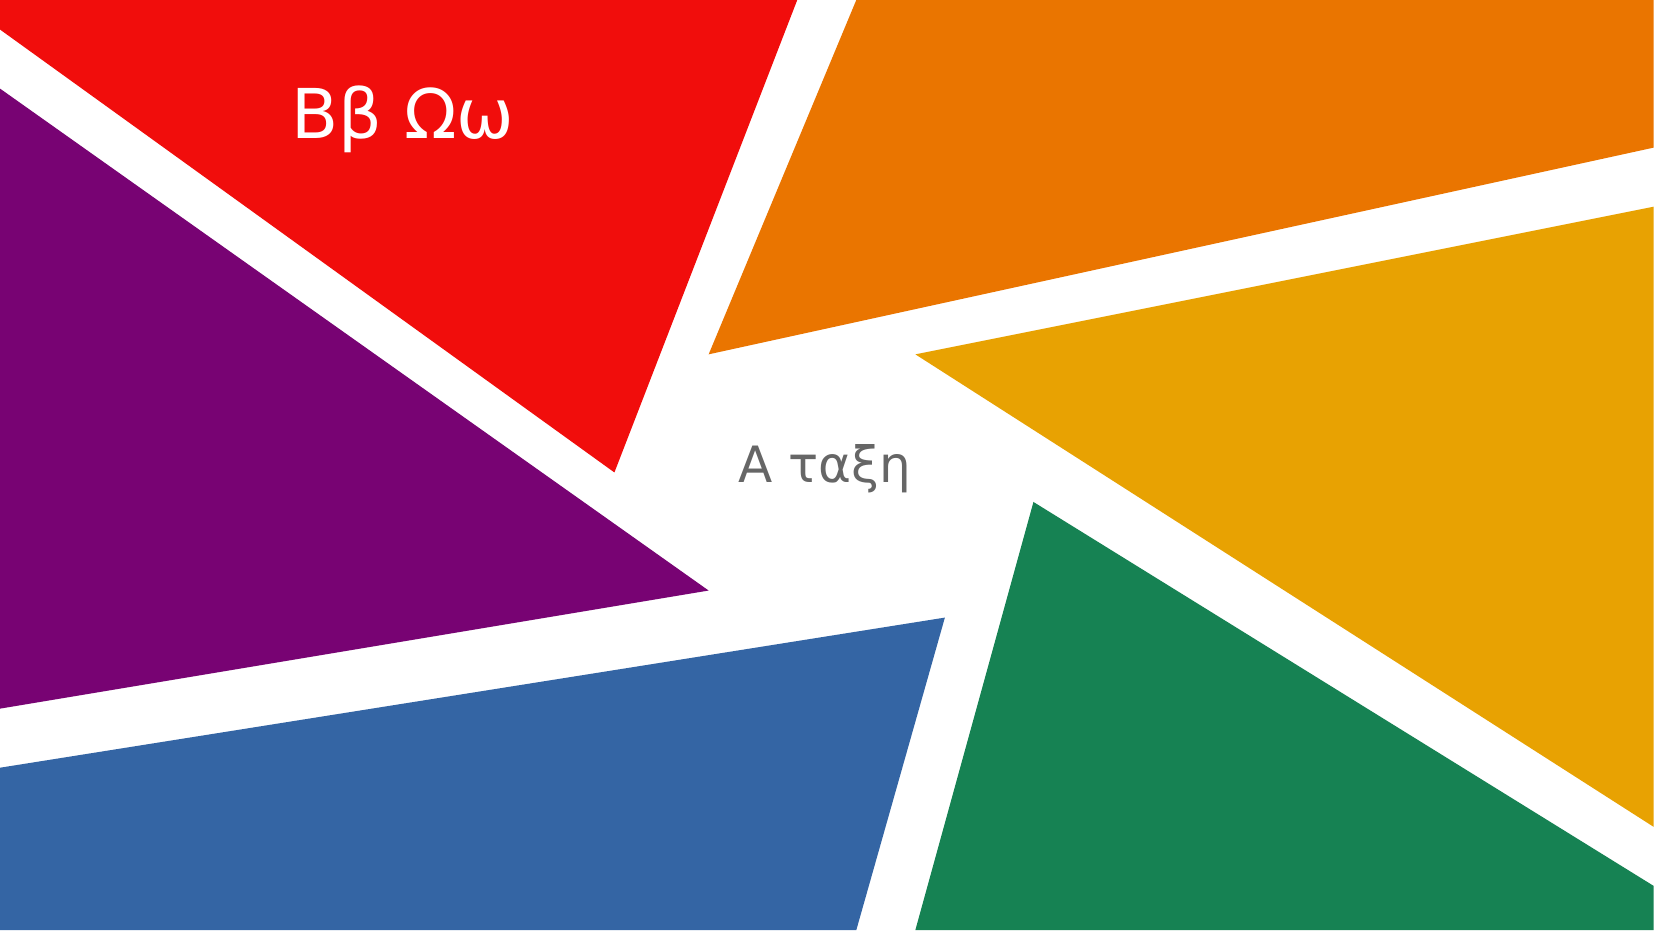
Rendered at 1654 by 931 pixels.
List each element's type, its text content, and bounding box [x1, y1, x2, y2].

subtitle Α ταξη [614, 313, 1035, 618]
title Ββ Ωω [82, 37, 746, 193]
